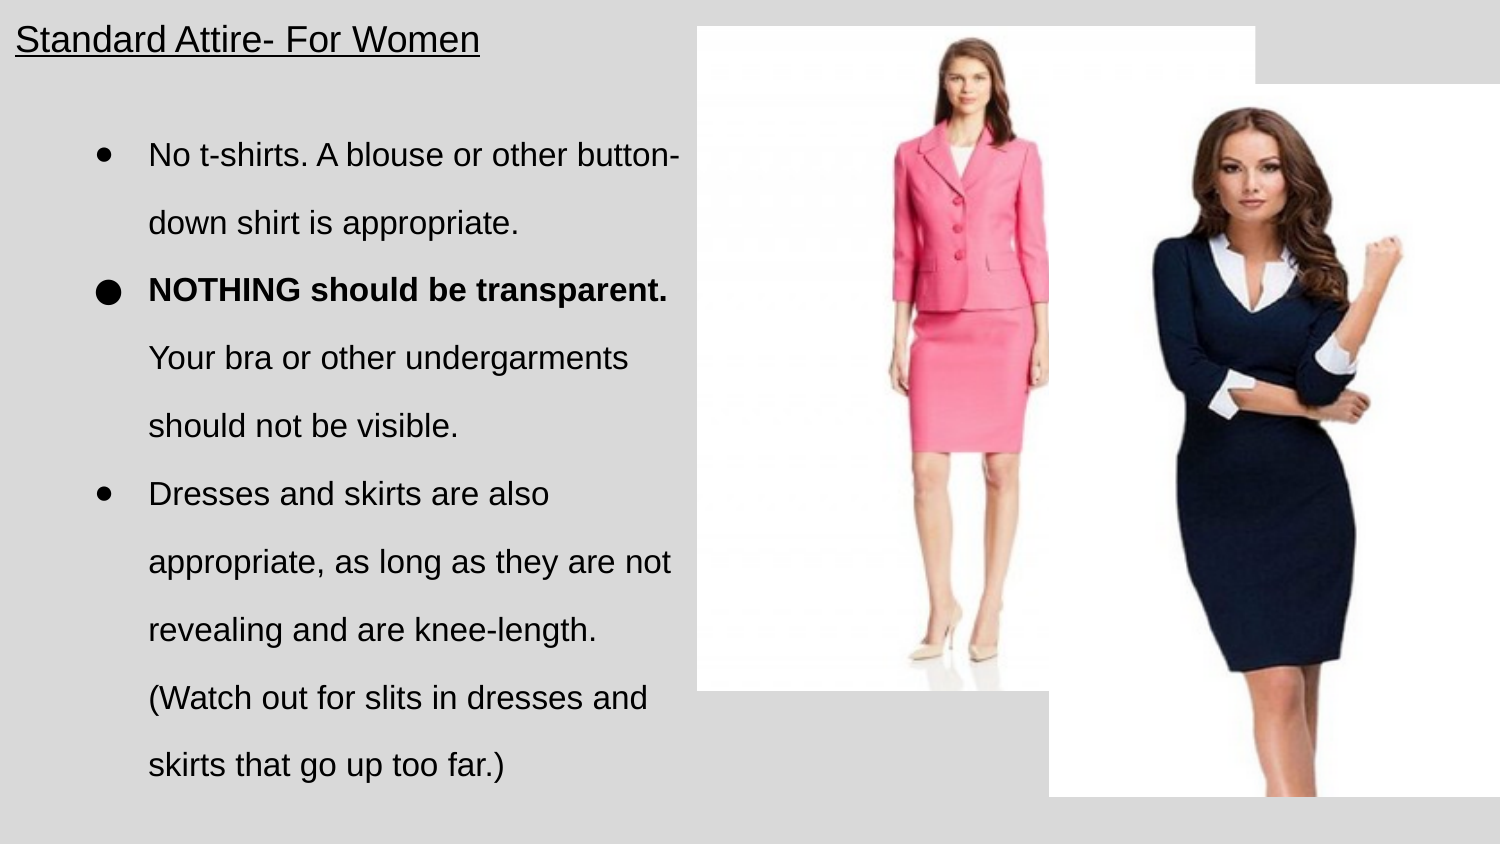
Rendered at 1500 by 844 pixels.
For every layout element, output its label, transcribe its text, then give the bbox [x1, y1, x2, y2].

picture [697, 26, 1500, 797]
text_box Standard Attire- For Women No t-shirts. A blouse or other button-down shirt is appropriate. NOTHING should be transparent. Your bra or other undergarments should not be visible. Dresses and skirts are also appropriate, as long as they are not revealing and are knee-length. (Watch out for slits in dresses and skirts that go up too far.) [0, 0, 713, 797]
